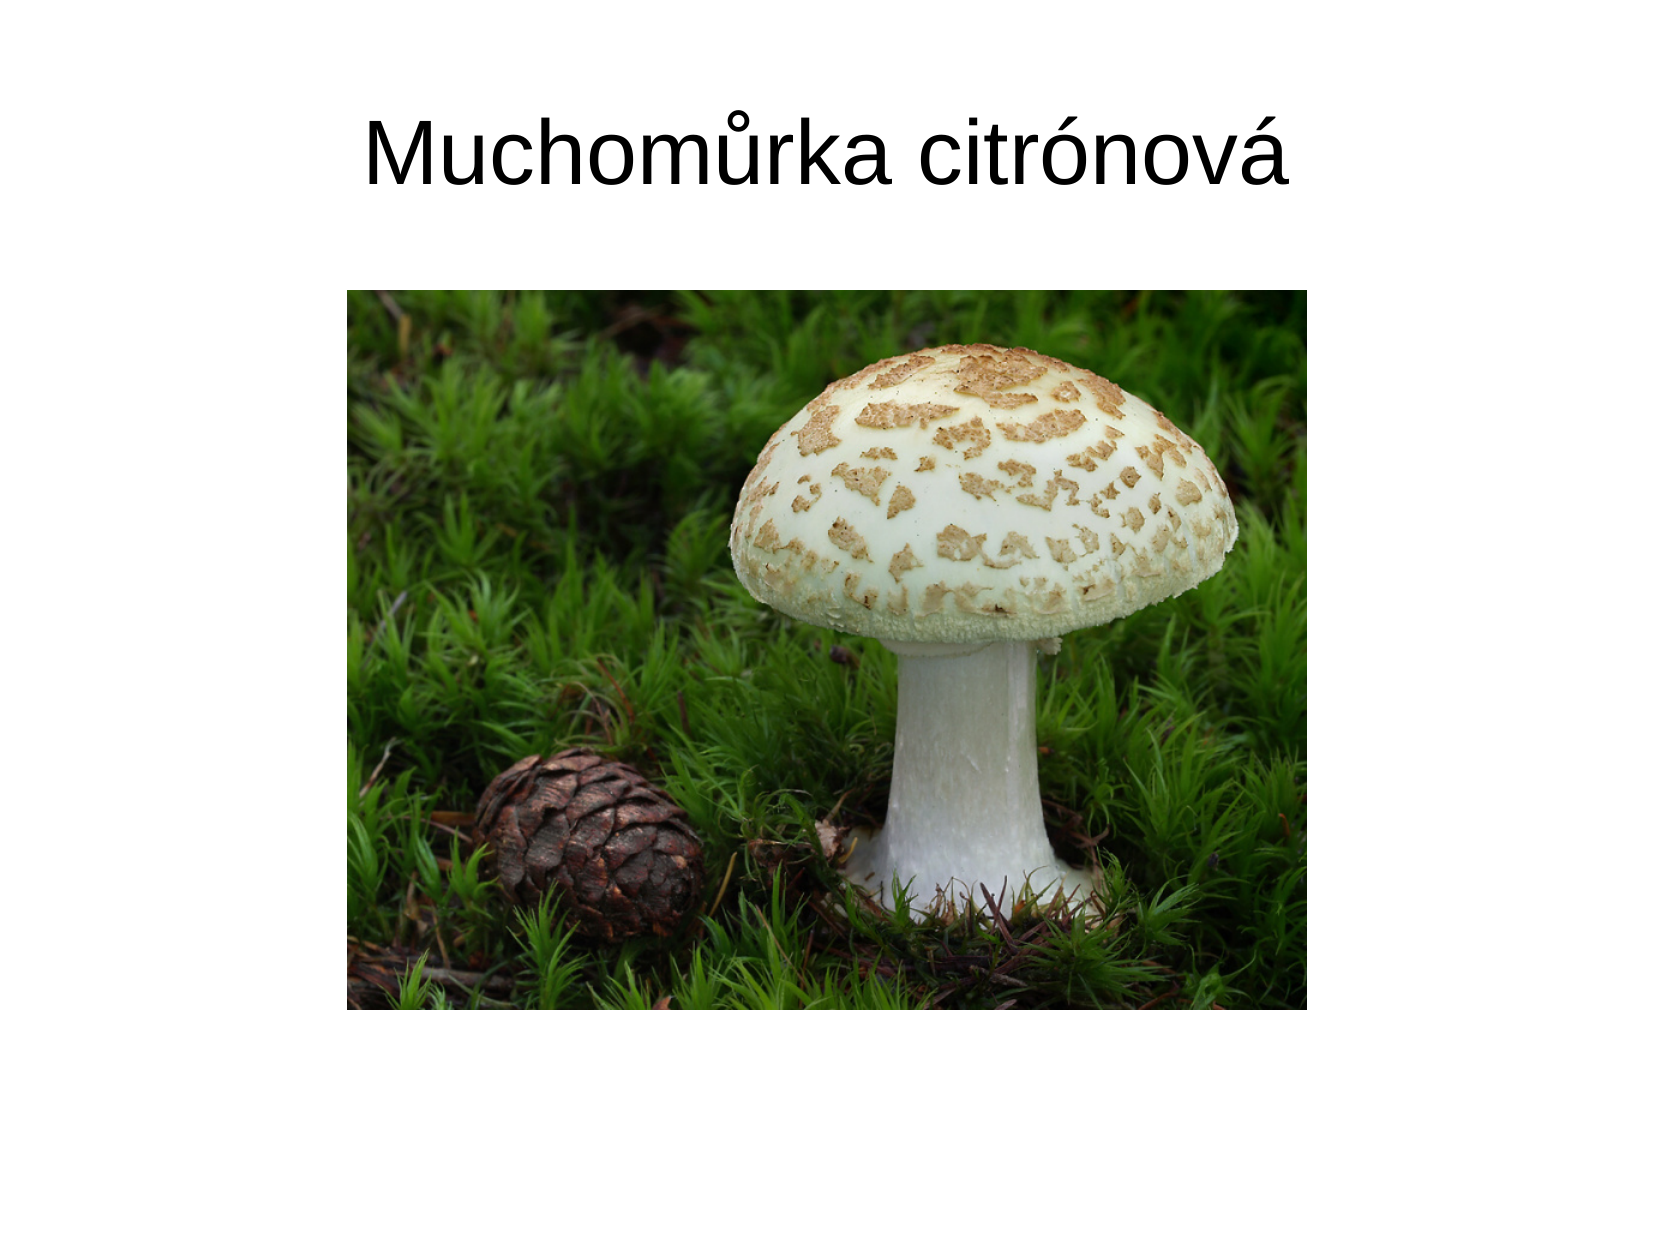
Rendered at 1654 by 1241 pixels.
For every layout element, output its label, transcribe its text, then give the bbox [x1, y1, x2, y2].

title Muchomůrka citrónová [82, 49, 1571, 257]
picture [347, 290, 1307, 1010]
